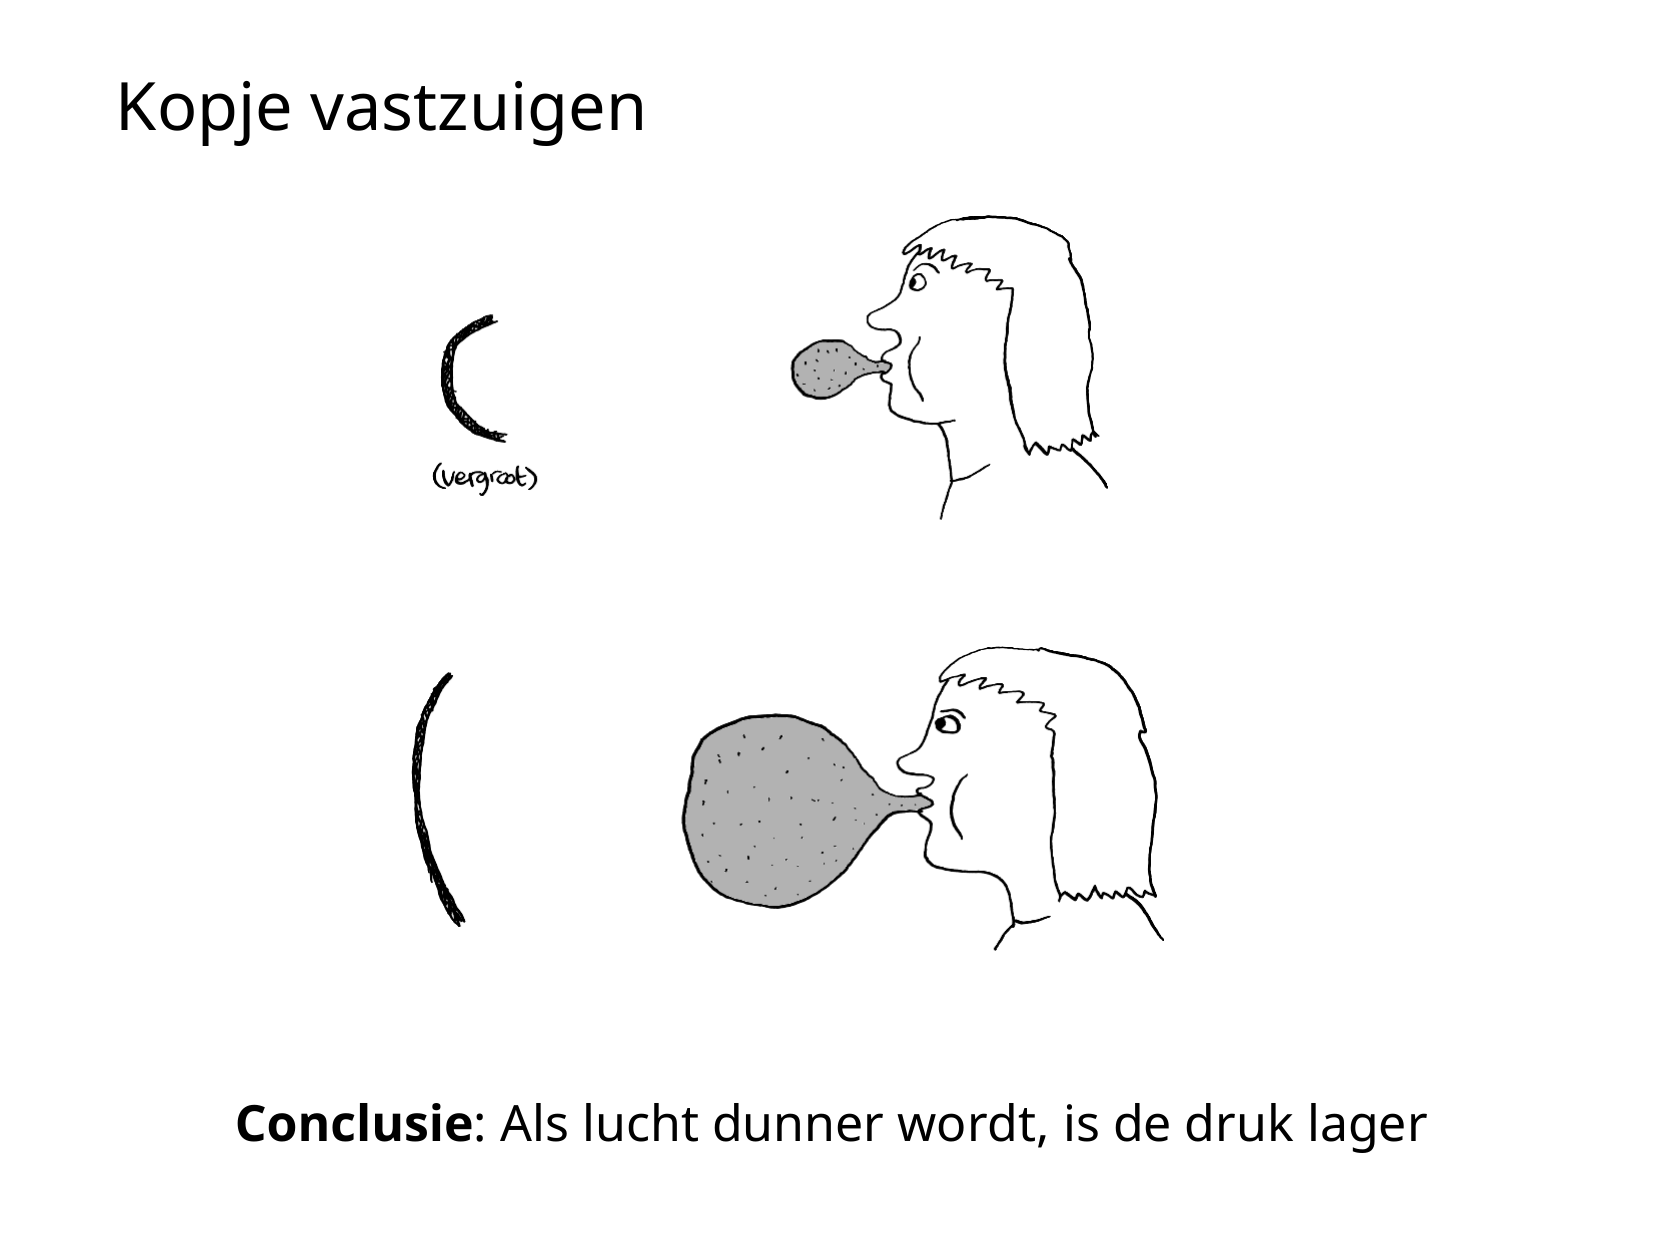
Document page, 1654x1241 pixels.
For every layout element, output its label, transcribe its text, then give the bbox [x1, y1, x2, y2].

picture [411, 646, 1164, 951]
picture [432, 215, 1108, 520]
text_box Conclusie: Als lucht dunner wordt, is de druk lager [246, 1087, 1418, 1157]
text_box Kopje vastzuigen [115, 59, 650, 153]
